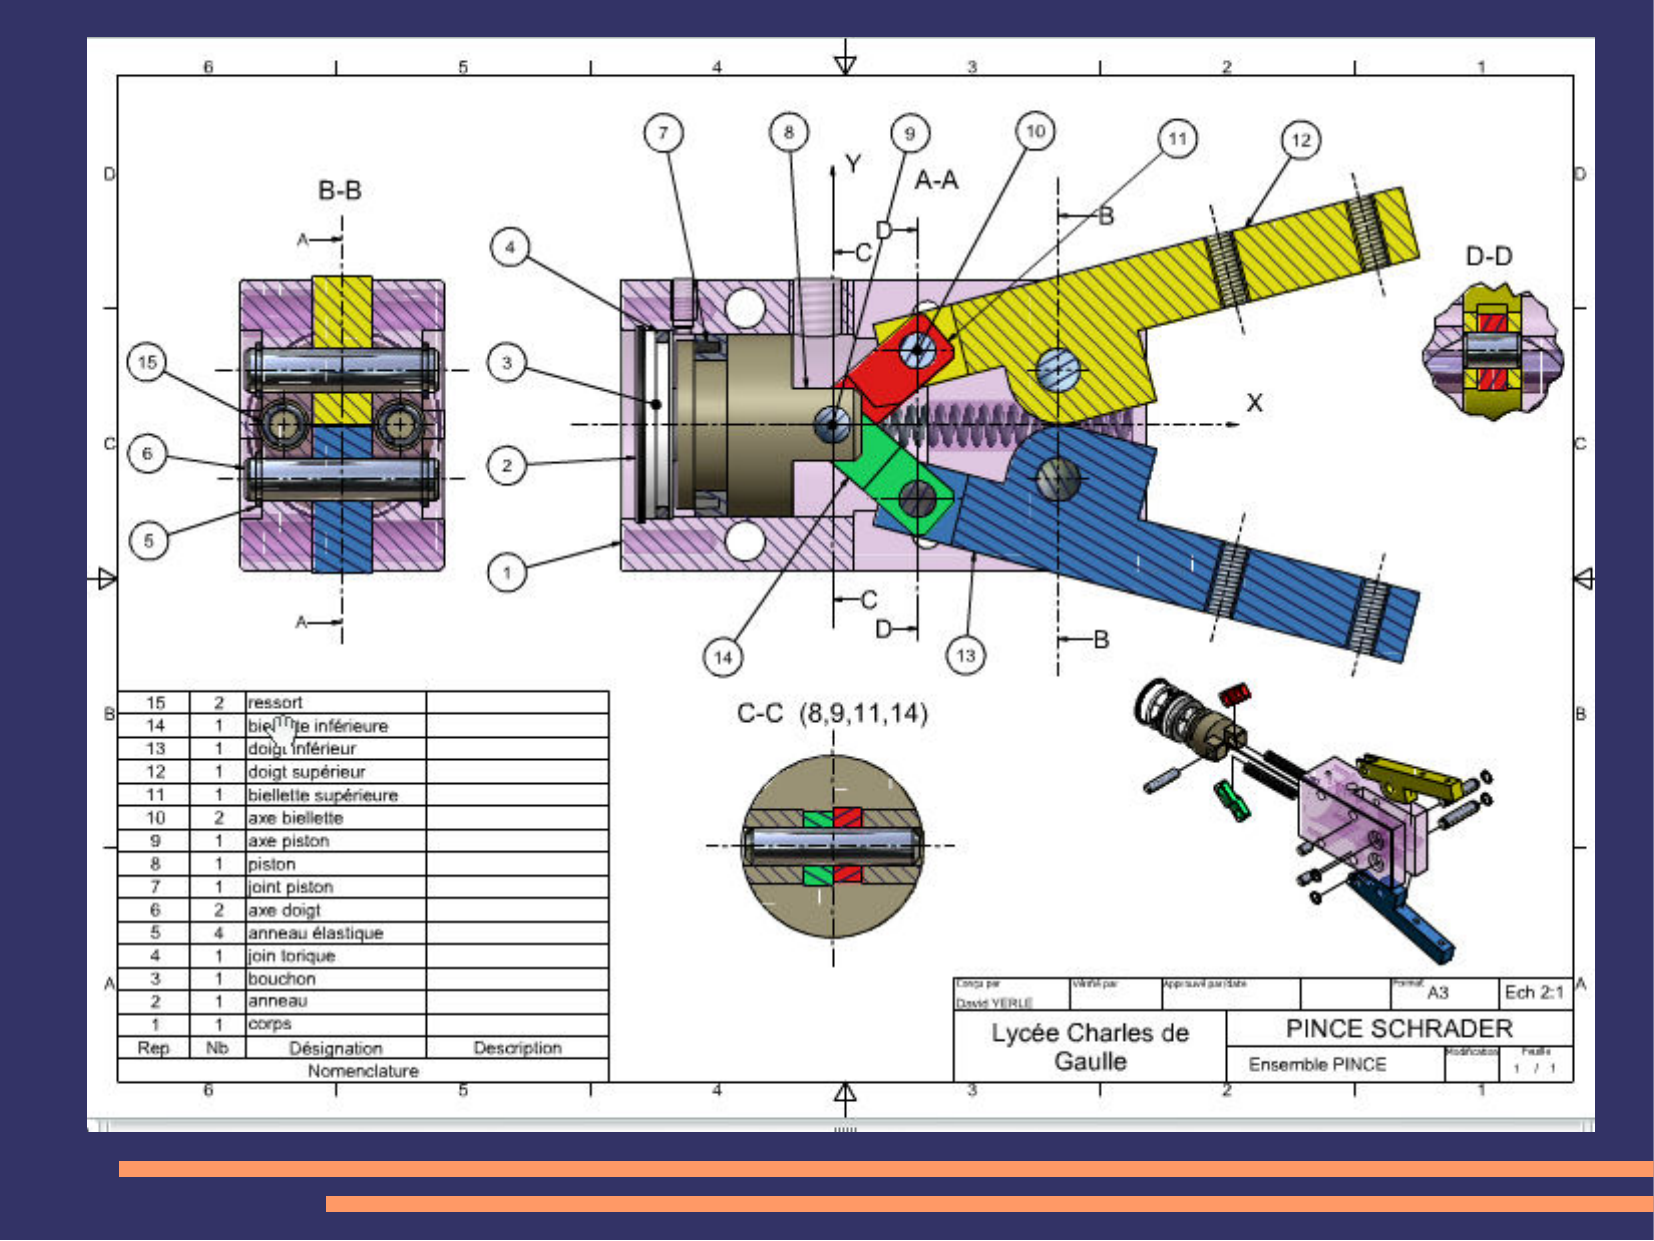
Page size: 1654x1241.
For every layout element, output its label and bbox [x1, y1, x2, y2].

picture [87, 37, 1595, 1132]
